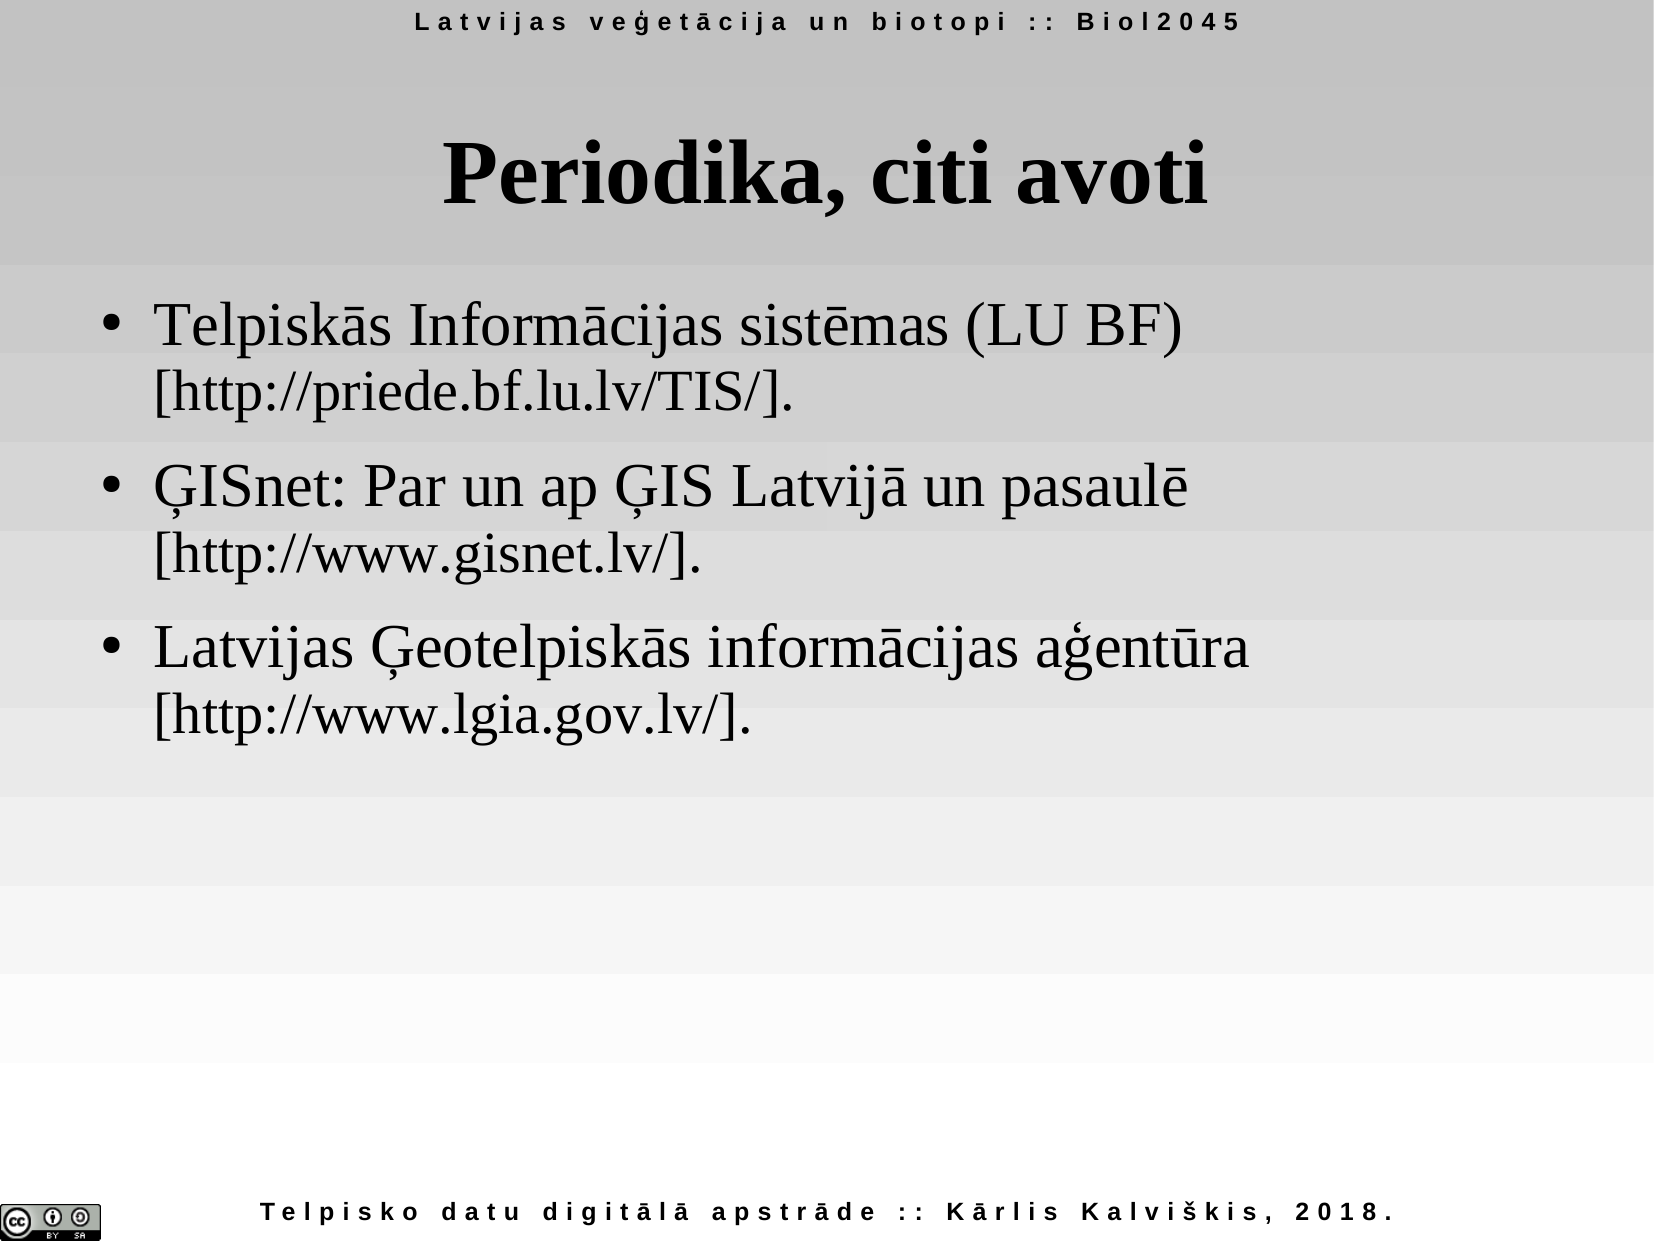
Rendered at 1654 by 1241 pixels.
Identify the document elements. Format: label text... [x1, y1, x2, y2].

title Periodika, citi avoti [29, 49, 1625, 296]
list Telpiskās Informācijas sistēmas (LU BF) [http://priede.bf.lu.lv/TIS/]. ĢISnet: Par un ap ĢIS Latvijā un pasaulē [http://www.gisnet.lv/]. Latvijas Ģeotelpiskās informācijas aģentūra [http://www.lgia.gov.lv/]. [82, 289, 1571, 1098]
picture [0, 0, 1654, 1241]
